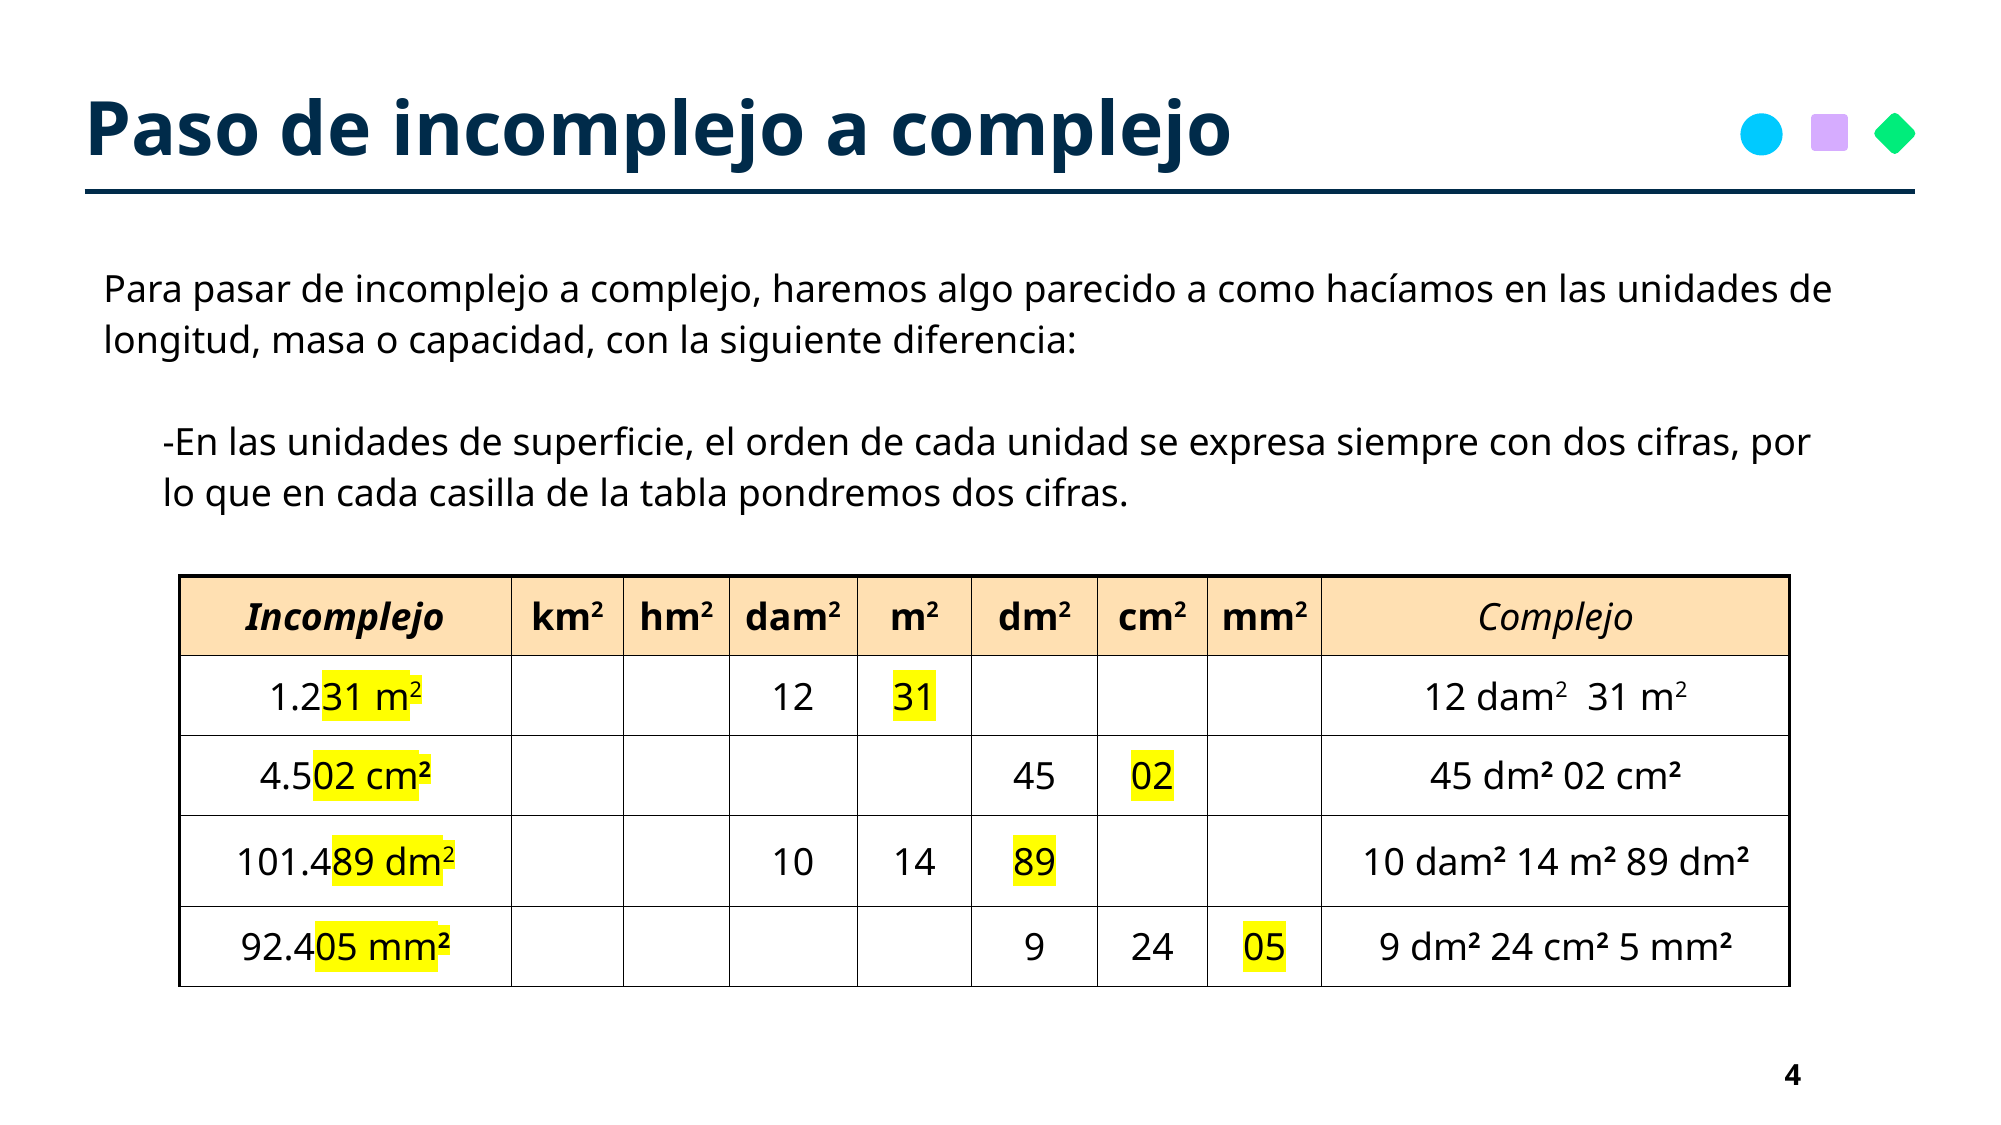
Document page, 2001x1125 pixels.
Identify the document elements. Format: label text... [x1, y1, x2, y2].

table_cell [858, 736, 971, 815]
table_header dm2 [972, 578, 1097, 655]
table_header m2 [858, 578, 971, 655]
table_header Complejo [1322, 578, 1788, 655]
table_cell [512, 907, 623, 986]
title Paso de incomplejo a complejo [84, 29, 1601, 178]
table_cell [512, 736, 623, 815]
table_header Incomplejo [181, 578, 511, 655]
table_cell [1098, 816, 1207, 906]
table_cell 02 [1098, 736, 1207, 815]
table_cell [1208, 816, 1321, 906]
table_cell [1098, 656, 1207, 735]
table_cell 4.502 cm2 [181, 736, 511, 815]
text_box Para pasar de incomplejo a complejo, haremos algo parecido a como hacíamos en las unidades de longitud, masa o capacidad, con la siguiente diferencia: -En las unidades de superficie, el orden de cada unidad se expresa siempre con dos cifras, por lo que en cada casilla de la tabla pondremos dos cifras. [88, 265, 1861, 515]
table_cell 05 [1208, 907, 1321, 986]
table_header km2 [512, 578, 623, 655]
table_cell [512, 816, 623, 906]
table_header dam2 [730, 578, 857, 655]
table_cell 1.231 m2 [181, 656, 511, 735]
table_cell [512, 656, 623, 735]
table_cell [972, 656, 1097, 735]
table_cell 9 [972, 907, 1097, 986]
table_cell 45 [972, 736, 1097, 815]
table_cell 12 [730, 656, 857, 735]
table_header hm2 [624, 578, 729, 655]
table_cell [730, 736, 857, 815]
table_cell [624, 907, 729, 986]
table_cell 92.405 mm2 [181, 907, 511, 986]
table_header cm2 [1098, 578, 1207, 655]
table_cell 14 [858, 816, 971, 906]
table_cell 24 [1098, 907, 1207, 986]
table_cell [1208, 736, 1321, 815]
table_cell [730, 907, 857, 986]
table_cell [858, 907, 971, 986]
table_cell 10 dam2 14 m2 89 dm2 [1322, 816, 1788, 906]
table_cell [624, 816, 729, 906]
table_cell [1208, 656, 1321, 735]
table_header mm2 [1208, 578, 1321, 655]
table_cell 31 [858, 656, 971, 735]
table_cell 9 dm2 24 cm2 5 mm2 [1322, 907, 1788, 986]
table_cell 101.489 dm2 [181, 816, 511, 906]
table_cell [624, 736, 729, 815]
table_cell 45 dm2 02 cm2 [1322, 736, 1788, 815]
table_cell 12 dam2 31 m2 [1322, 656, 1788, 735]
table_cell [624, 656, 729, 735]
table_cell 10 [730, 816, 857, 906]
table_cell 89 [972, 816, 1097, 906]
